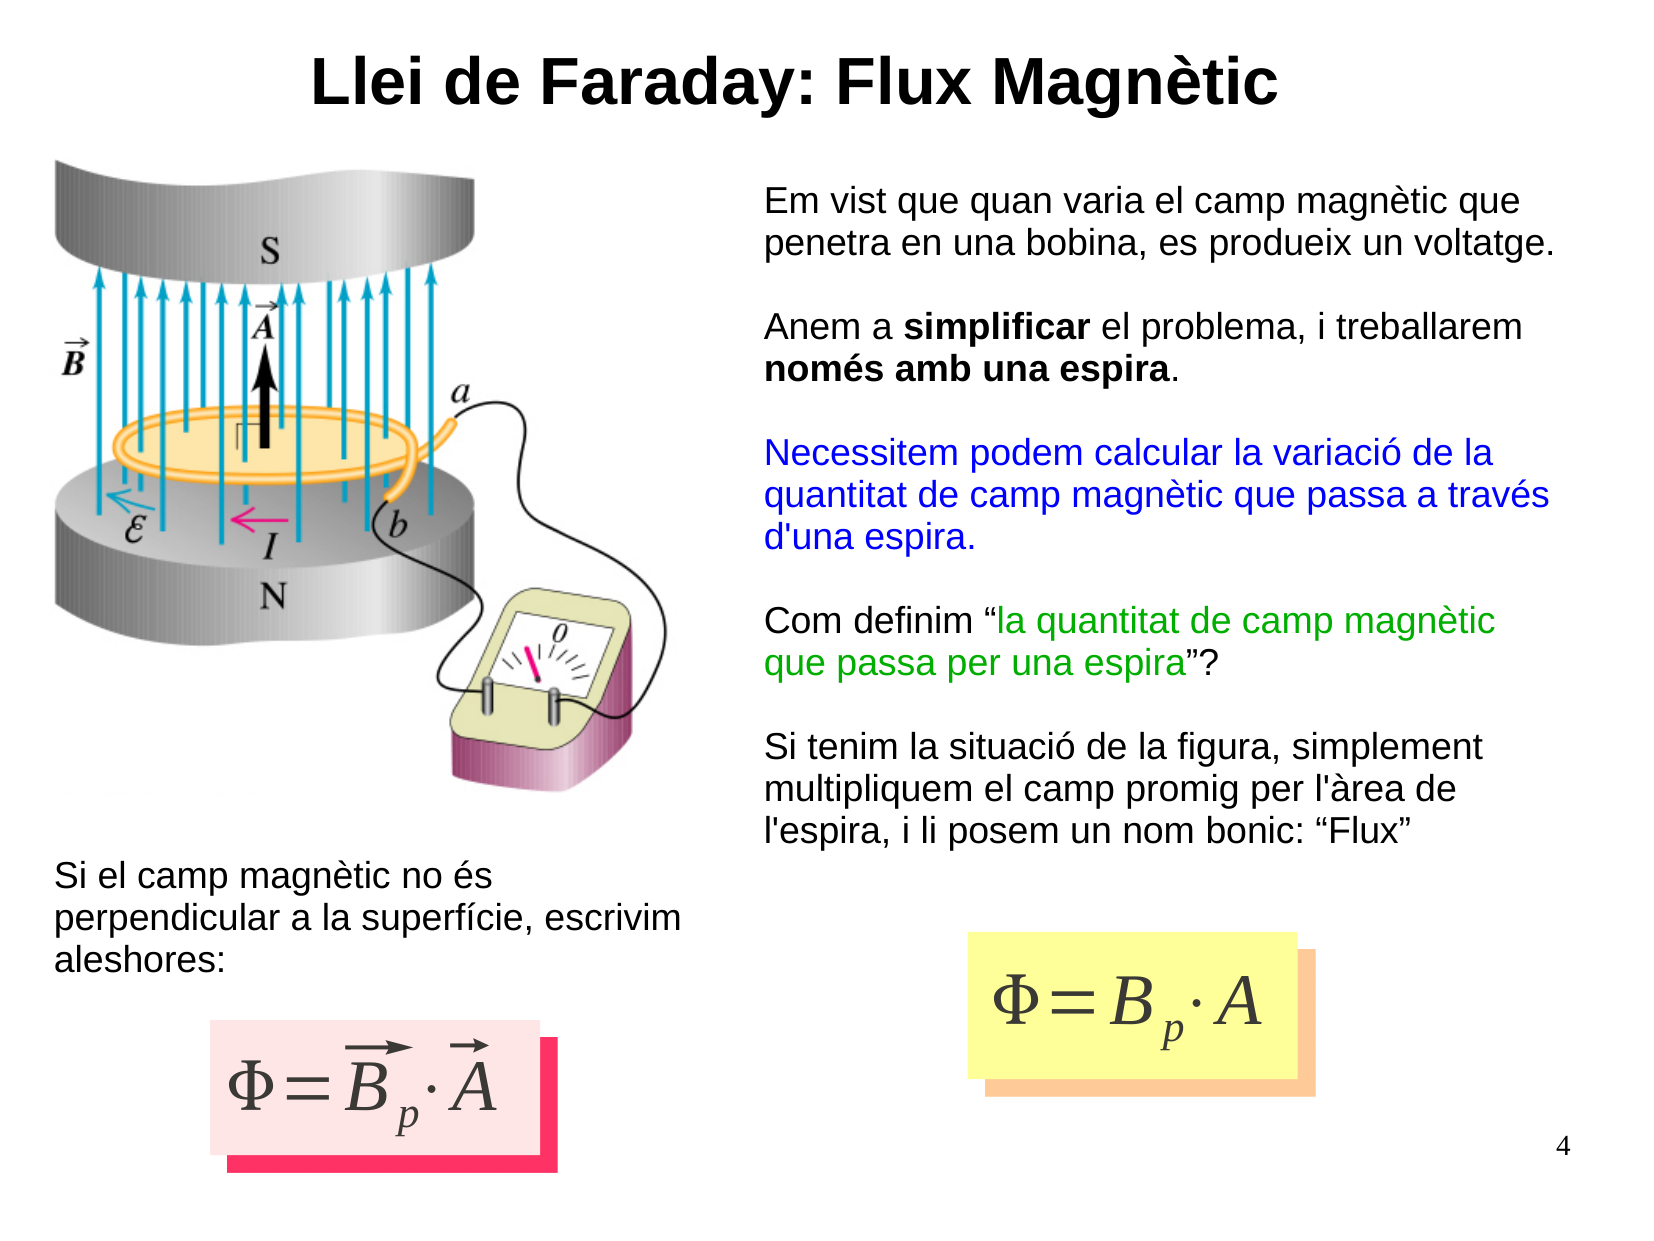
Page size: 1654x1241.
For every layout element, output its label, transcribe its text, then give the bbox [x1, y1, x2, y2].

text_box [967, 931, 1298, 1080]
picture [38, 142, 683, 796]
text_box Llei de Faraday: Flux Magnètic [296, 36, 1317, 126]
chart [984, 960, 1268, 1052]
text_box [210, 1020, 541, 1156]
text_box Si el camp magnètic no és perpendicular a la superfície, escrivim aleshores: [39, 846, 743, 988]
chart [219, 1035, 503, 1137]
text_box Em vist que quan varia el camp magnètic que penetra en una bobina, es produeix un voltatge. Anem a simplificar el problema, i treballarem només amb una espira. Necessitem podem calcular la variació de la quantitat de camp magnètic que passa a través d'una espira. Com definim “la quantitat de camp magnètic que passa per una espira”? Si tenim la situació de la figura, simplement multipliquem el camp promig per l'àrea de l'espira, i li posem un nom bonic: “Flux” [748, 171, 1582, 915]
